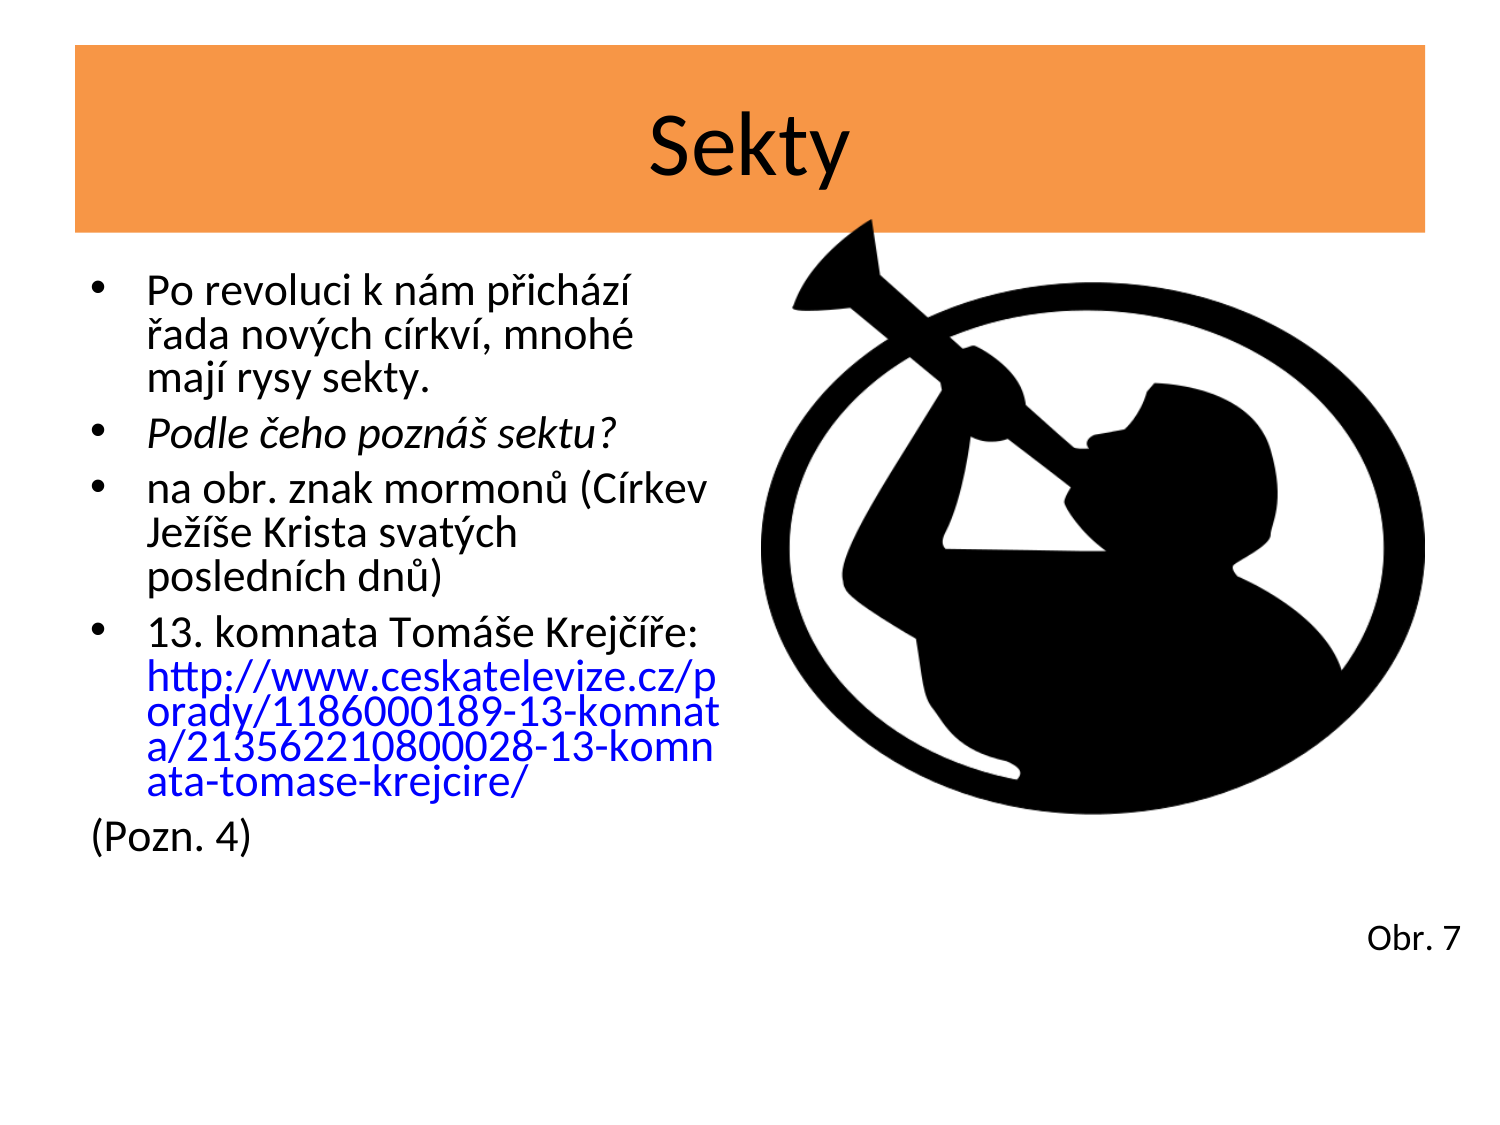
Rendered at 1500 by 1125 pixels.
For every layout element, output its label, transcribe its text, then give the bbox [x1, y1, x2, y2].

text_box [761, 220, 1425, 815]
title Sekty [75, 45, 1426, 233]
text_box Obr. 7 [1352, 904, 1500, 966]
list Po revoluci k nám přichází řada nových církví, mnohé mají rysy sekty. Podle čeho poznáš sektu? na obr. znak mormonů (Církev Ježíše Krista svatých posledních dnů) 13. komnata Tomáše Krejčíře: http://www.ceskatelevize.cz/porady/1186000189-13-komnata/213562210800028-13-komnata-tomase-krejcire/ (Pozn. 4) [75, 262, 738, 1006]
